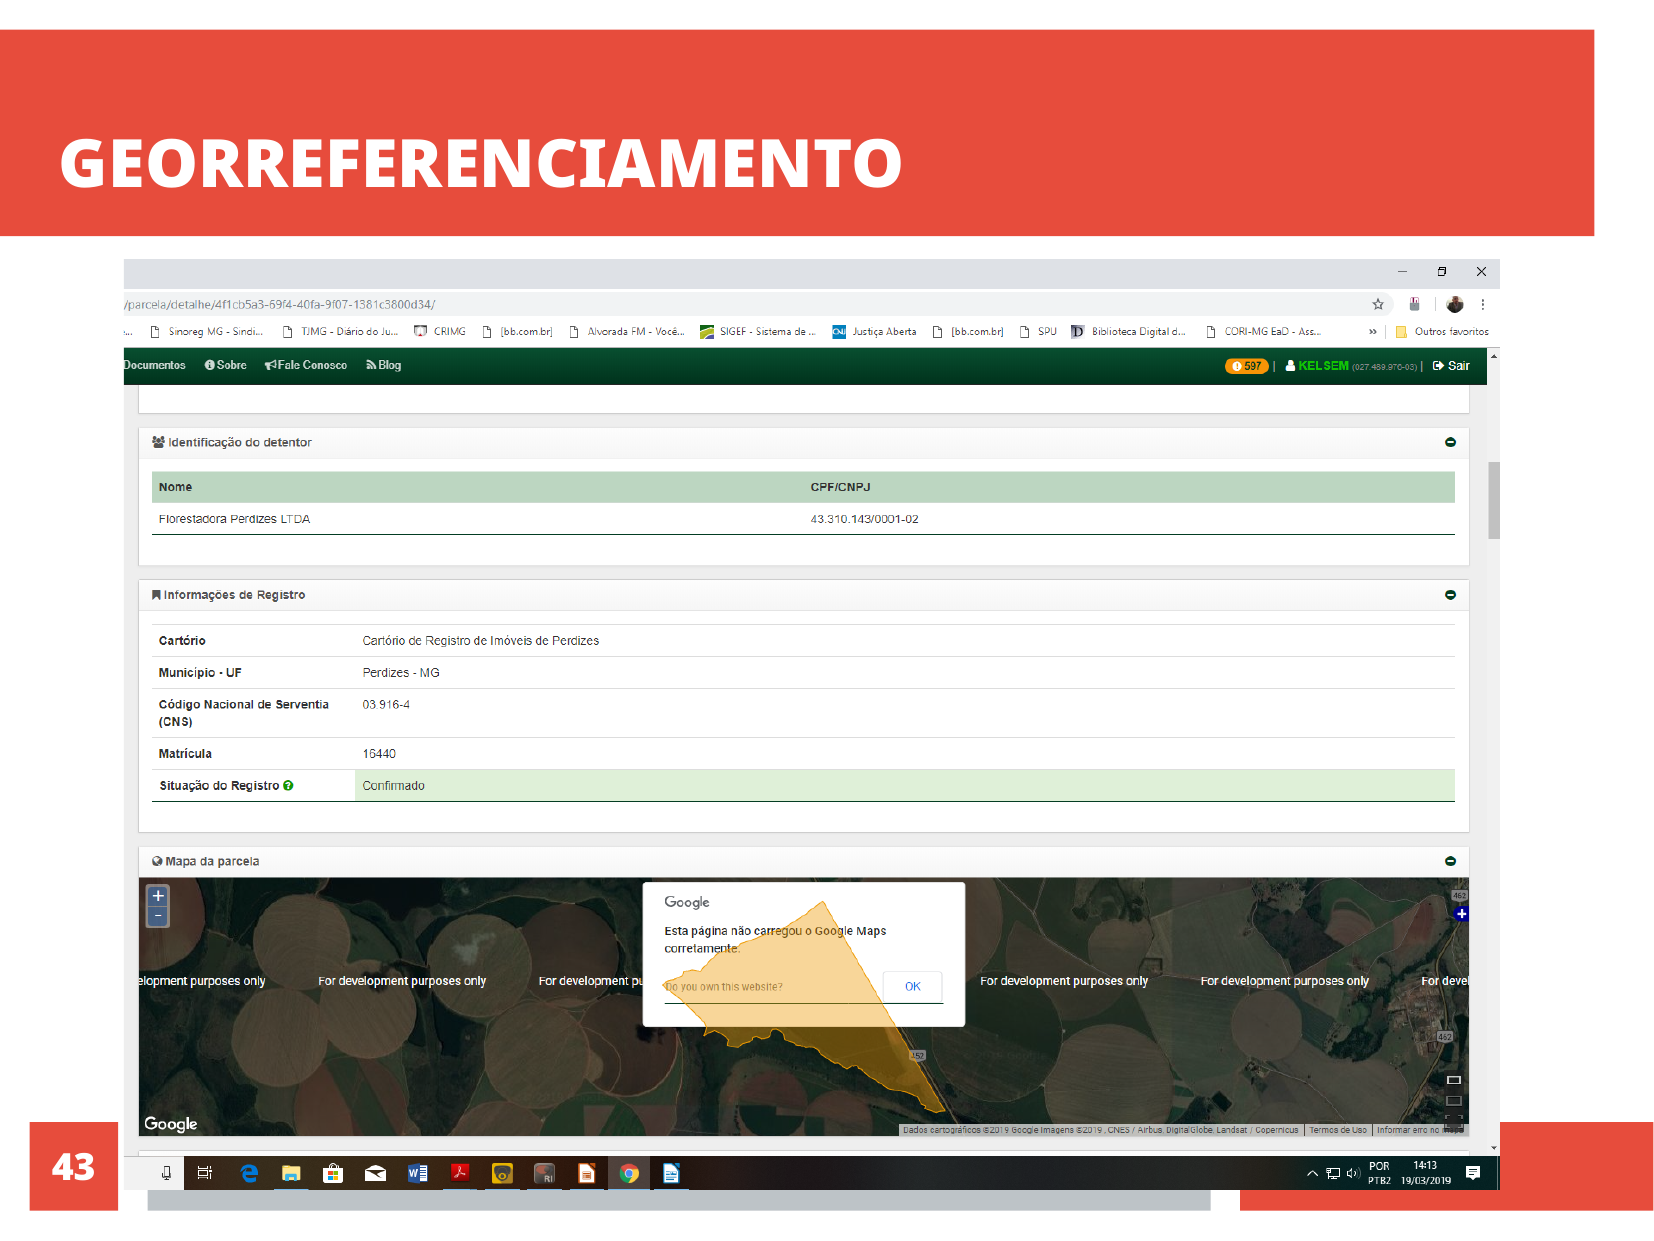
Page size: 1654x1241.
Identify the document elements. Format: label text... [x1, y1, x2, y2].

picture [123, 259, 1501, 1202]
title GEORREFERENCIAMENTO [59, 59, 1595, 207]
